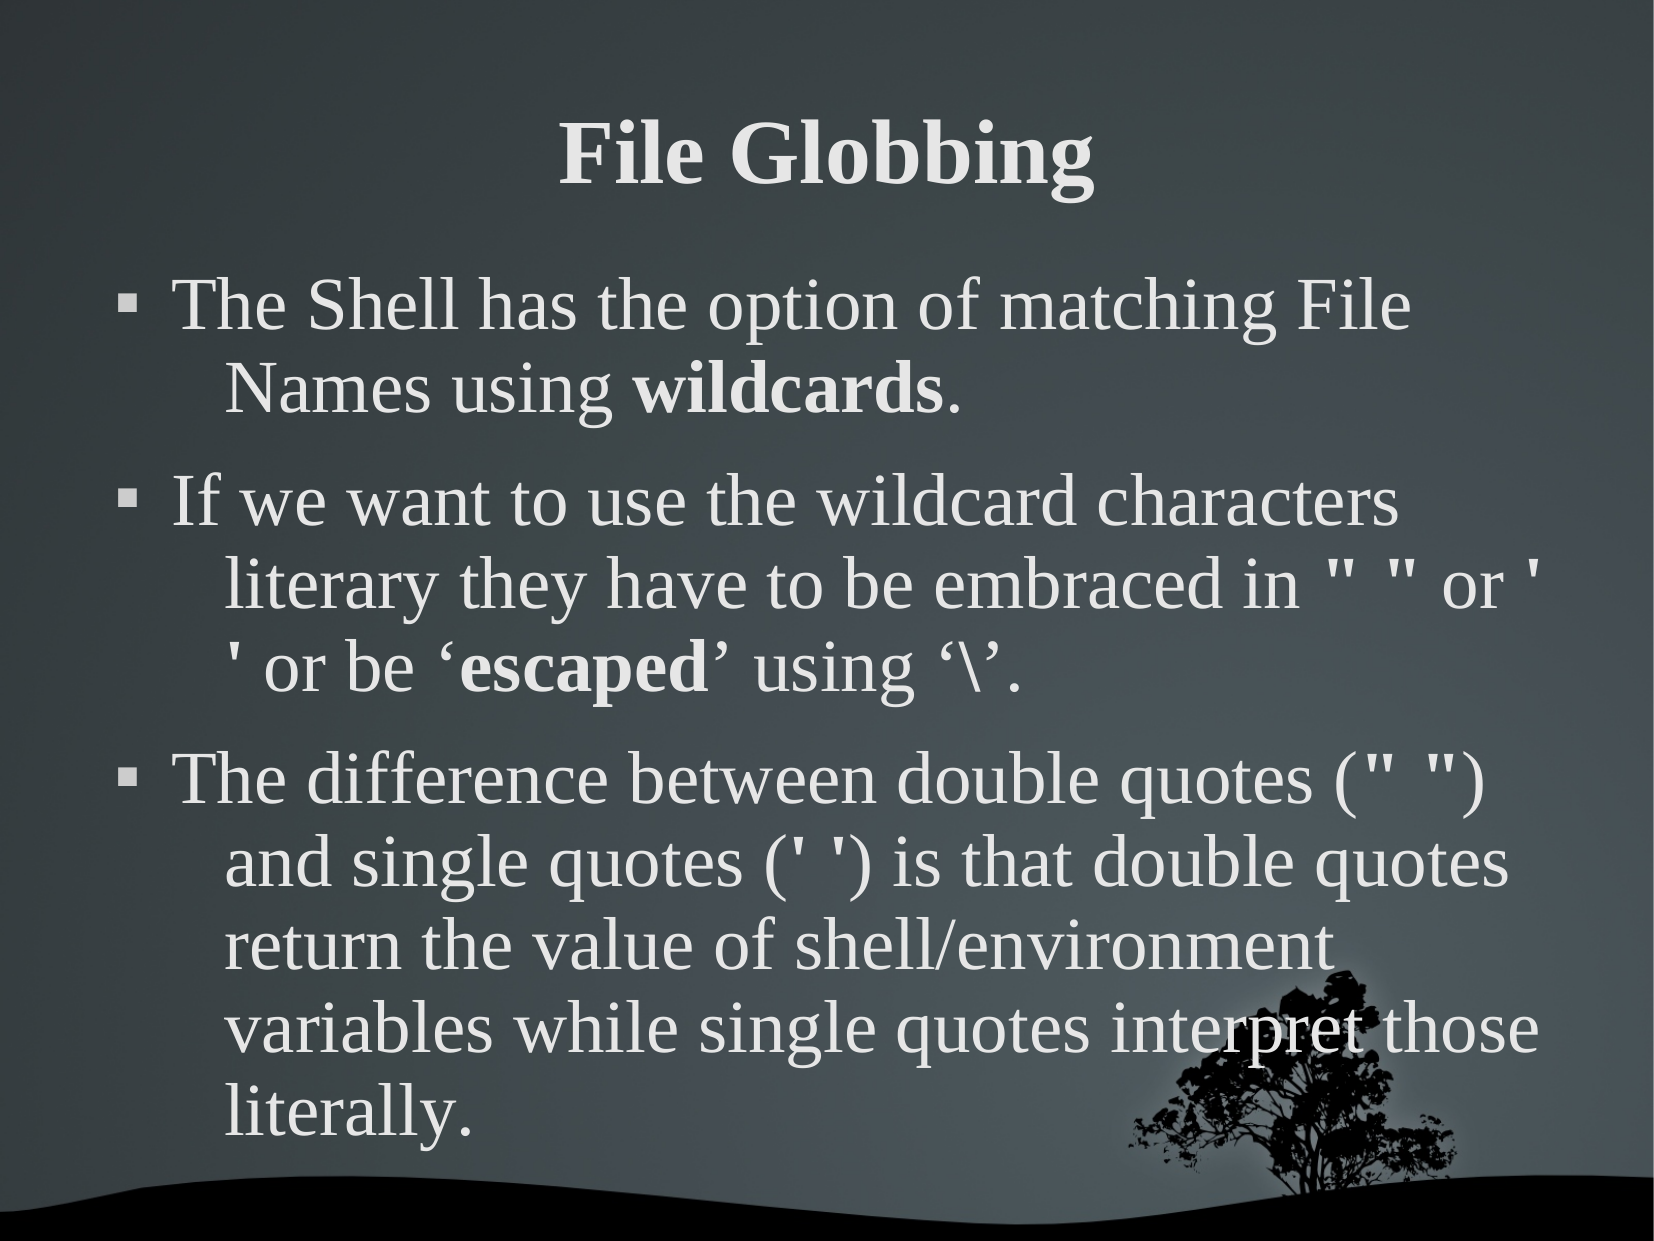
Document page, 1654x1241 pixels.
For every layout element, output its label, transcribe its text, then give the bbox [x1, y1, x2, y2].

list The Shell has the option of matching File Names using wildcards. If we want to use the wildcard characters literary they have to be embraced in " " or ' ' or be ‘escaped’ using ‘\’. The difference between double quotes (" ") and single quotes (' ') is that double quotes return the value of shell/environment variables while single quotes interpret those literally. [82, 273, 1571, 1202]
title File Globbing [82, 33, 1572, 273]
picture [0, 0, 1654, 1241]
